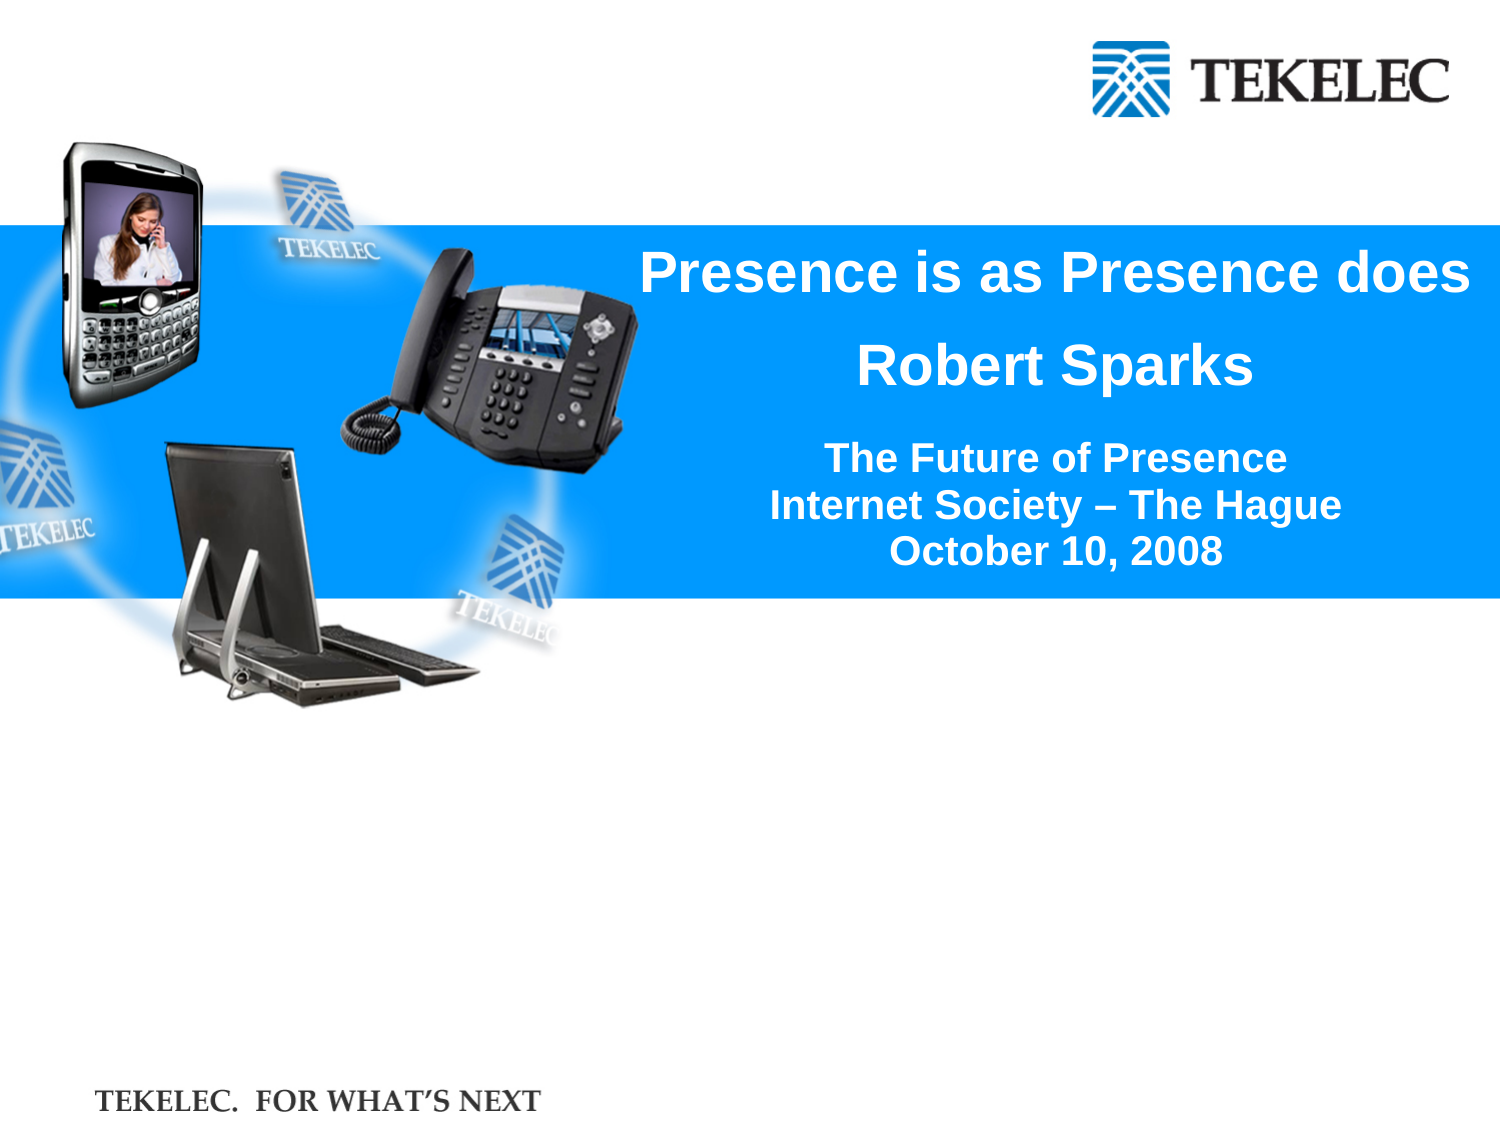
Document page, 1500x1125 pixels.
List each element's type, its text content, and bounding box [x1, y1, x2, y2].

picture [0, 0, 1500, 1125]
title Presence is as Presence does Robert Sparks The Future of Presence Internet Society – The Hague October 10, 2008 [624, 227, 1488, 588]
